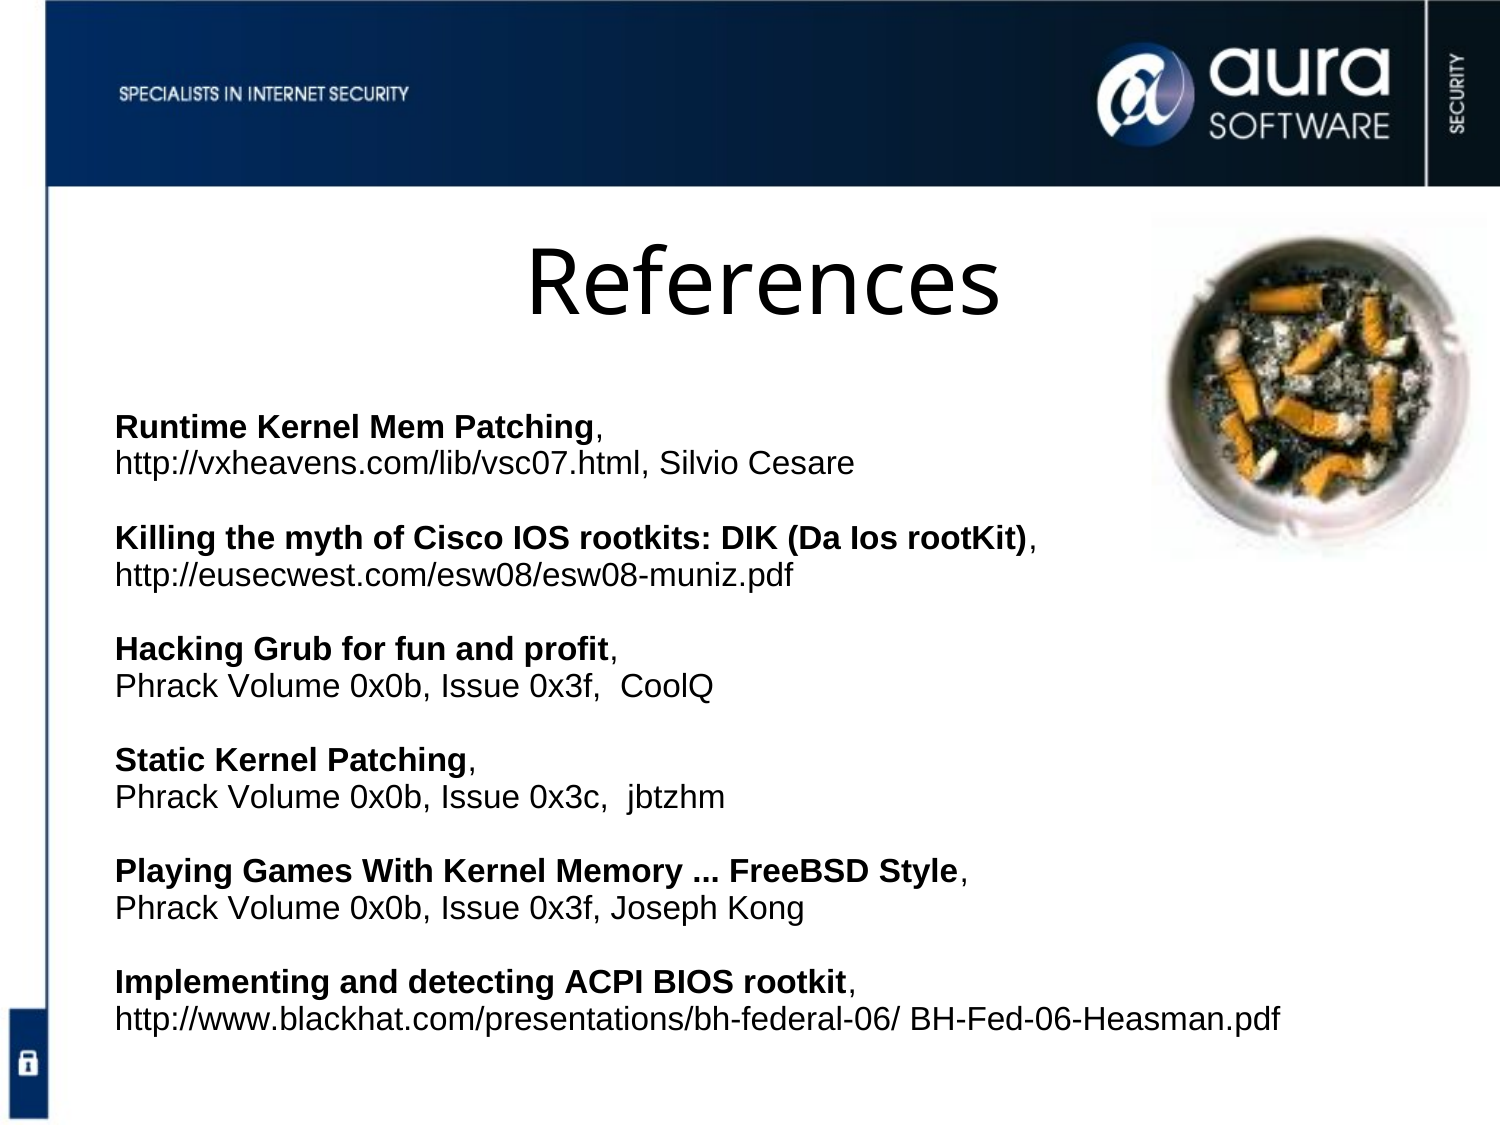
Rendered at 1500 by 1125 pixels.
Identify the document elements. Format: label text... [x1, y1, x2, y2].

picture [0, 0, 1500, 1125]
title References [88, 169, 1439, 390]
text_box Runtime Kernel Mem Patching, http://vxheavens.com/lib/vsc07.html, Silvio Cesare Killing the myth of Cisco IOS rootkits: DIK (Da Ios rootKit), http://eusecwest.com/esw08/esw08-muniz.pdf Hacking Grub for fun and profit, Phrack Volume 0x0b, Issue 0x3f, CoolQ Static Kernel Patching, Phrack Volume 0x0b, Issue 0x3c, jbtzhm Playing Games With Kernel Memory ... FreeBSD Style, Phrack Volume 0x0b, Issue 0x3f, Joseph Kong Implementing and detecting ACPI BIOS rootkit, http://www.blackhat.com/presentations/bh-federal-06/ BH-Fed-06-Heasman.pdf [88, 400, 1388, 1115]
